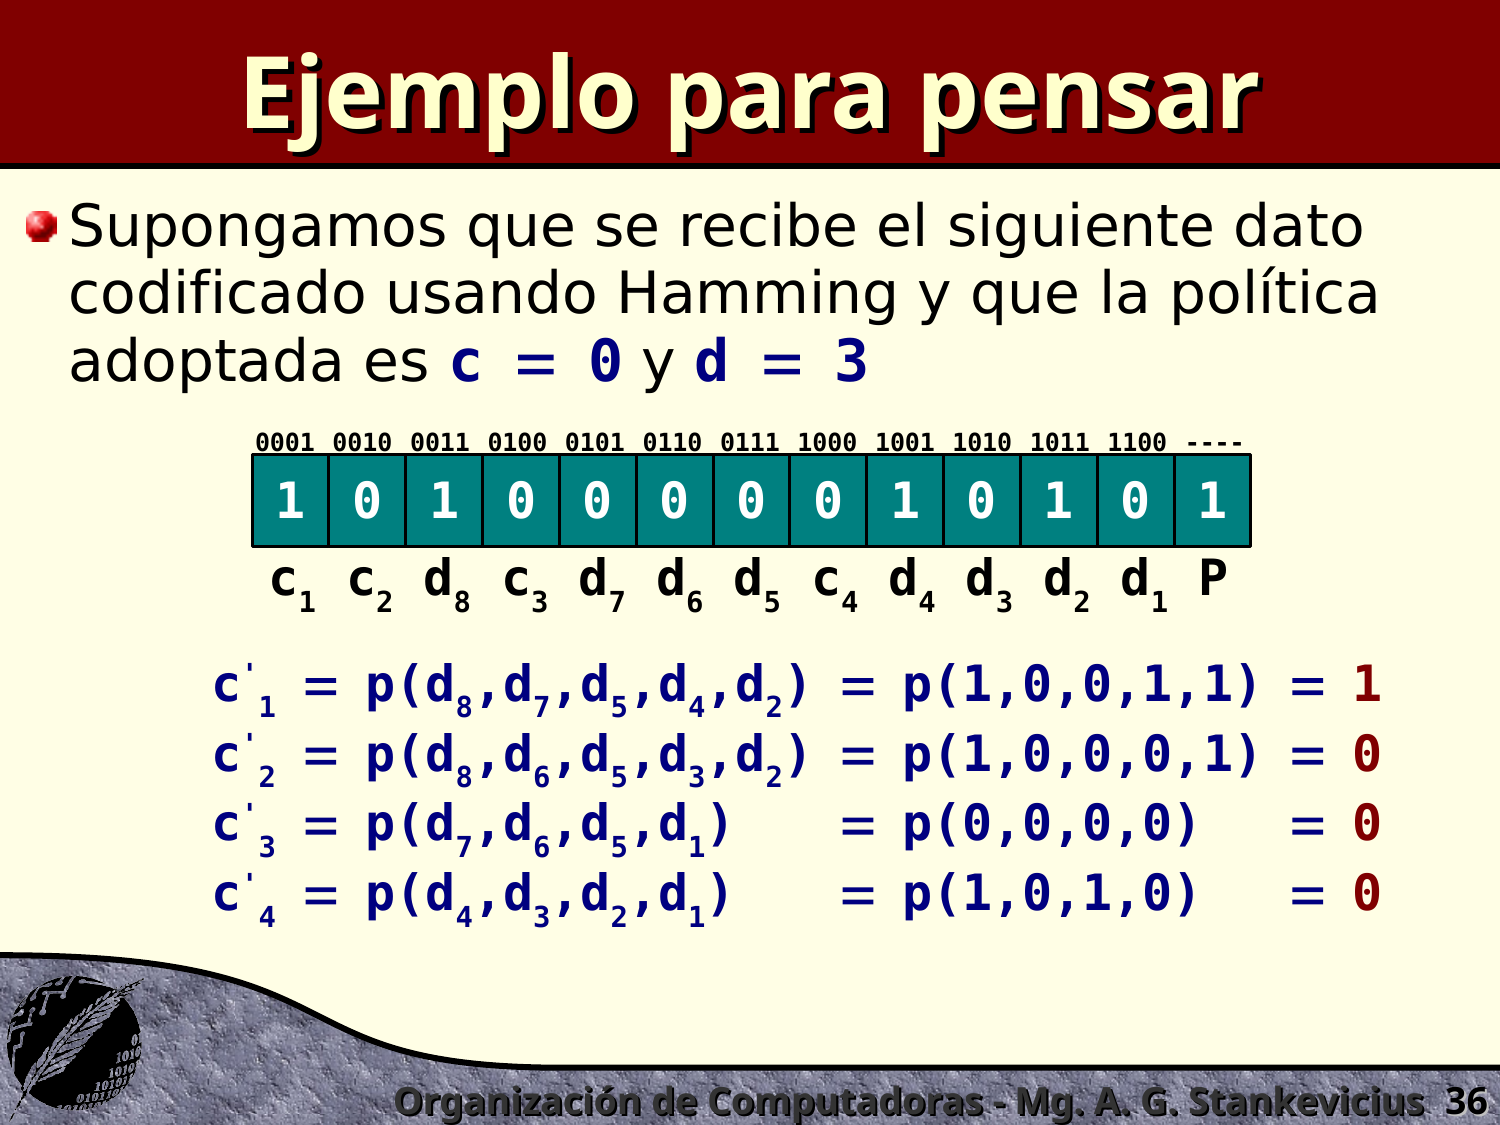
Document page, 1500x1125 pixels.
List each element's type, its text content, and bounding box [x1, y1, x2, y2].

text_box c1 c2 d8 c3 d7 d6 d5 c4 d4 d3 d2 d1 P [253, 541, 1244, 627]
title Ejemplo para pensar [15, 5, 1485, 160]
text_box 0 [328, 454, 405, 541]
picture [0, 959, 1500, 1125]
text_box 0 [1097, 454, 1174, 541]
text_box 0001 0010 0011 0100 0101 0110 0111 1000 1001 1010 1011 1100 ---- [240, 420, 1260, 471]
list Supongamos que se recibe el siguiente dato codificado usando Hamming y que la política adoptada es c = 0 y d = 3 [11, 192, 1486, 935]
text_box 0 [943, 454, 1020, 541]
text_box 1 [1020, 454, 1097, 541]
text_box 1 [866, 454, 943, 541]
picture [1058, 1100, 1065, 1110]
text_box 0 [482, 454, 559, 541]
picture [802, 1100, 806, 1110]
text_box 1 [1174, 454, 1251, 547]
text_box 0 [713, 454, 789, 541]
text_box 1 [252, 454, 328, 547]
text_box 0 [789, 454, 866, 541]
text_box 0 [559, 454, 636, 541]
text_box 1 [405, 454, 482, 541]
text_box c'1 = p(d8,d7,d5,d4,d2) = p(1,0,0,1,1) = 1 c'2 = p(d8,d6,d5,d3,d2) = p(1,0,0,0,1) = 0 c'3 = p(d7,d6,d5,d1) = p(0,0,0,0) = 0 c'4 = p(d4,d3,d2,d1) = p(1,0,1,0) = 0 [196, 647, 1304, 958]
text_box 0 [636, 454, 713, 541]
picture [448, 1100, 455, 1110]
